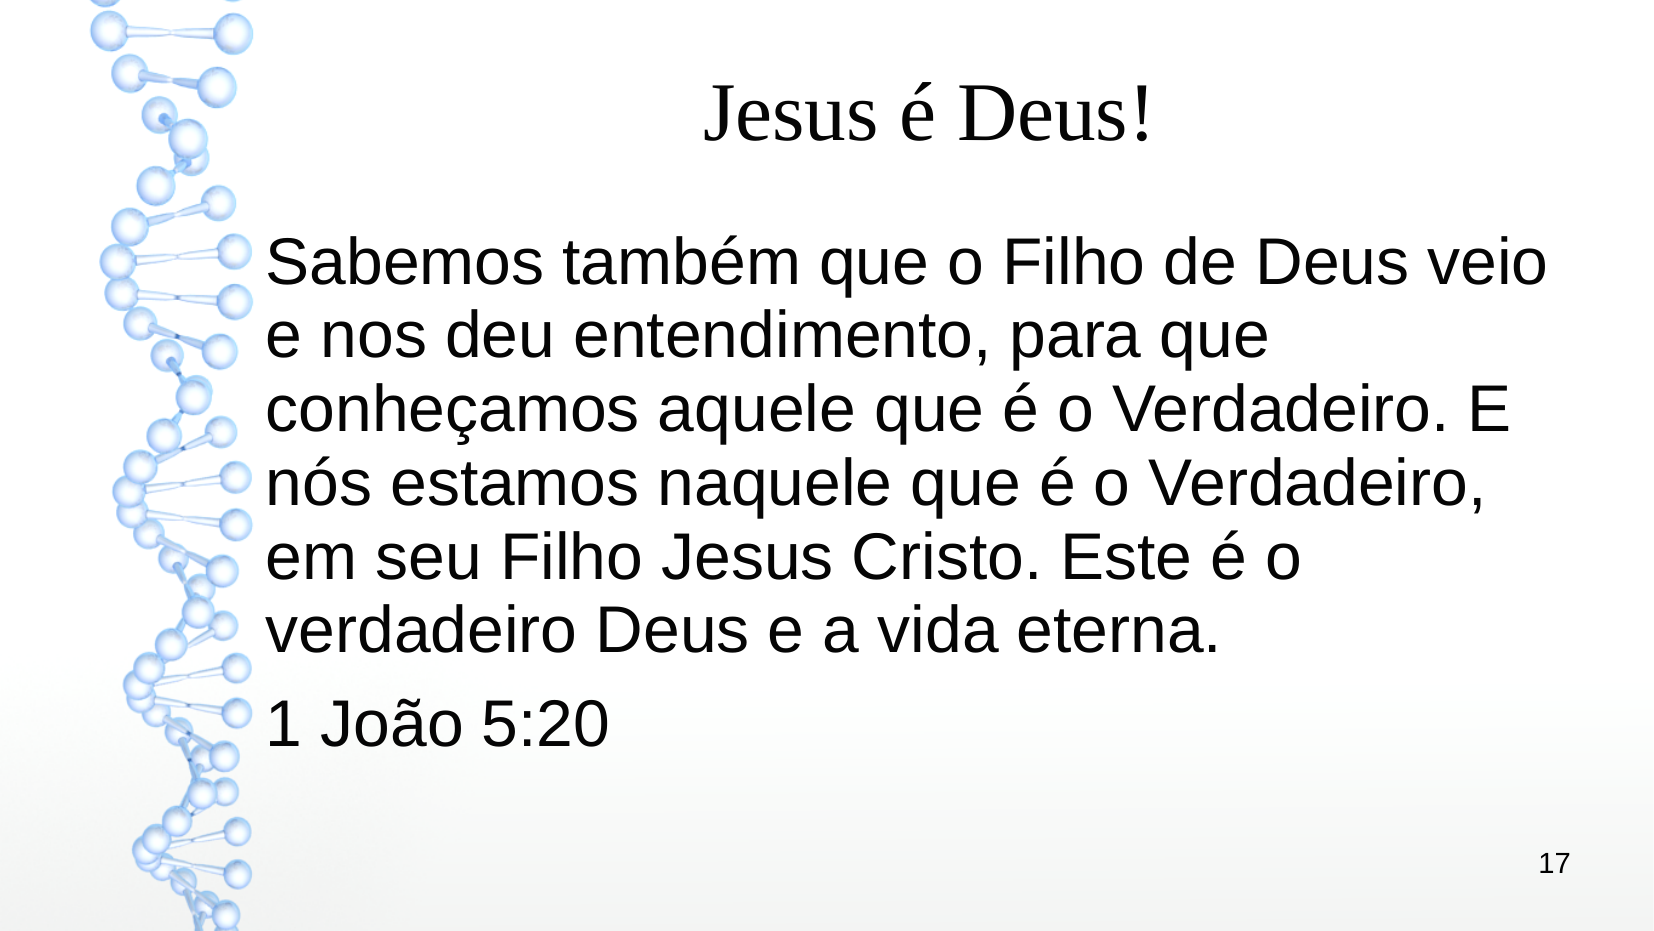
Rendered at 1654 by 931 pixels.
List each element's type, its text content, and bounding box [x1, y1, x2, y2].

title Jesus é Deus! [265, 35, 1595, 189]
list Sabemos também que o Filho de Deus veio e nos deu entendimento, para que conheçamos aquele que é o Verdadeiro. E nós estamos naquele que é o Verdadeiro, em seu Filho Jesus Cristo. Este é o verdadeiro Deus e a vida eterna. 1 João 5:20 [265, 224, 1595, 764]
picture [0, 0, 1654, 931]
